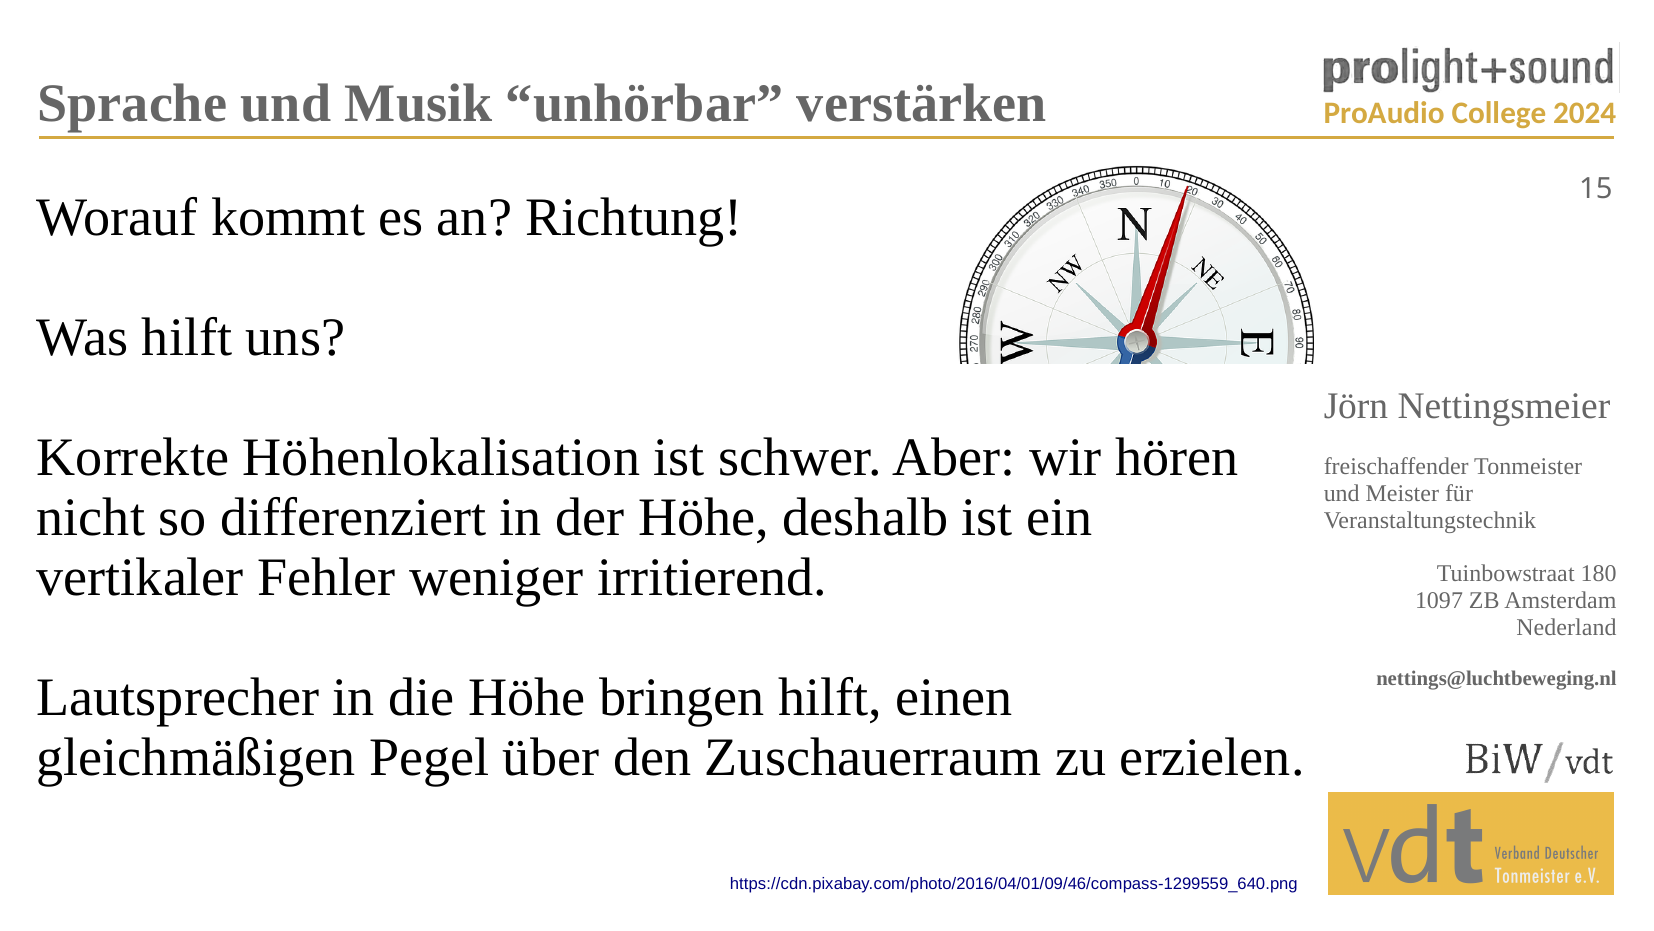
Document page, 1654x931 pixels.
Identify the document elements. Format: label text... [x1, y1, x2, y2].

picture [1318, 42, 1620, 93]
text_box https://cdn.pixabay.com/photo/2016/04/01/09/46/compass-1299559_640.png [495, 866, 1314, 908]
list Worauf kommt es an? Richtung! Was hilft uns? Korrekte Höhenlokalisation ist schwer. Aber: wir hören nicht so differenziert in der Höhe, deshalb ist ein vertikaler Fehler weniger irritierend. Lautsprecher in die Höhe bringen hilft, einen gleichmäßigen Pegel über den Zuschauerraum zu erzielen. [36, 187, 1312, 913]
title Sprache und Musik “unhörbar” verstärken [37, 43, 1275, 164]
picture [956, 150, 1314, 364]
